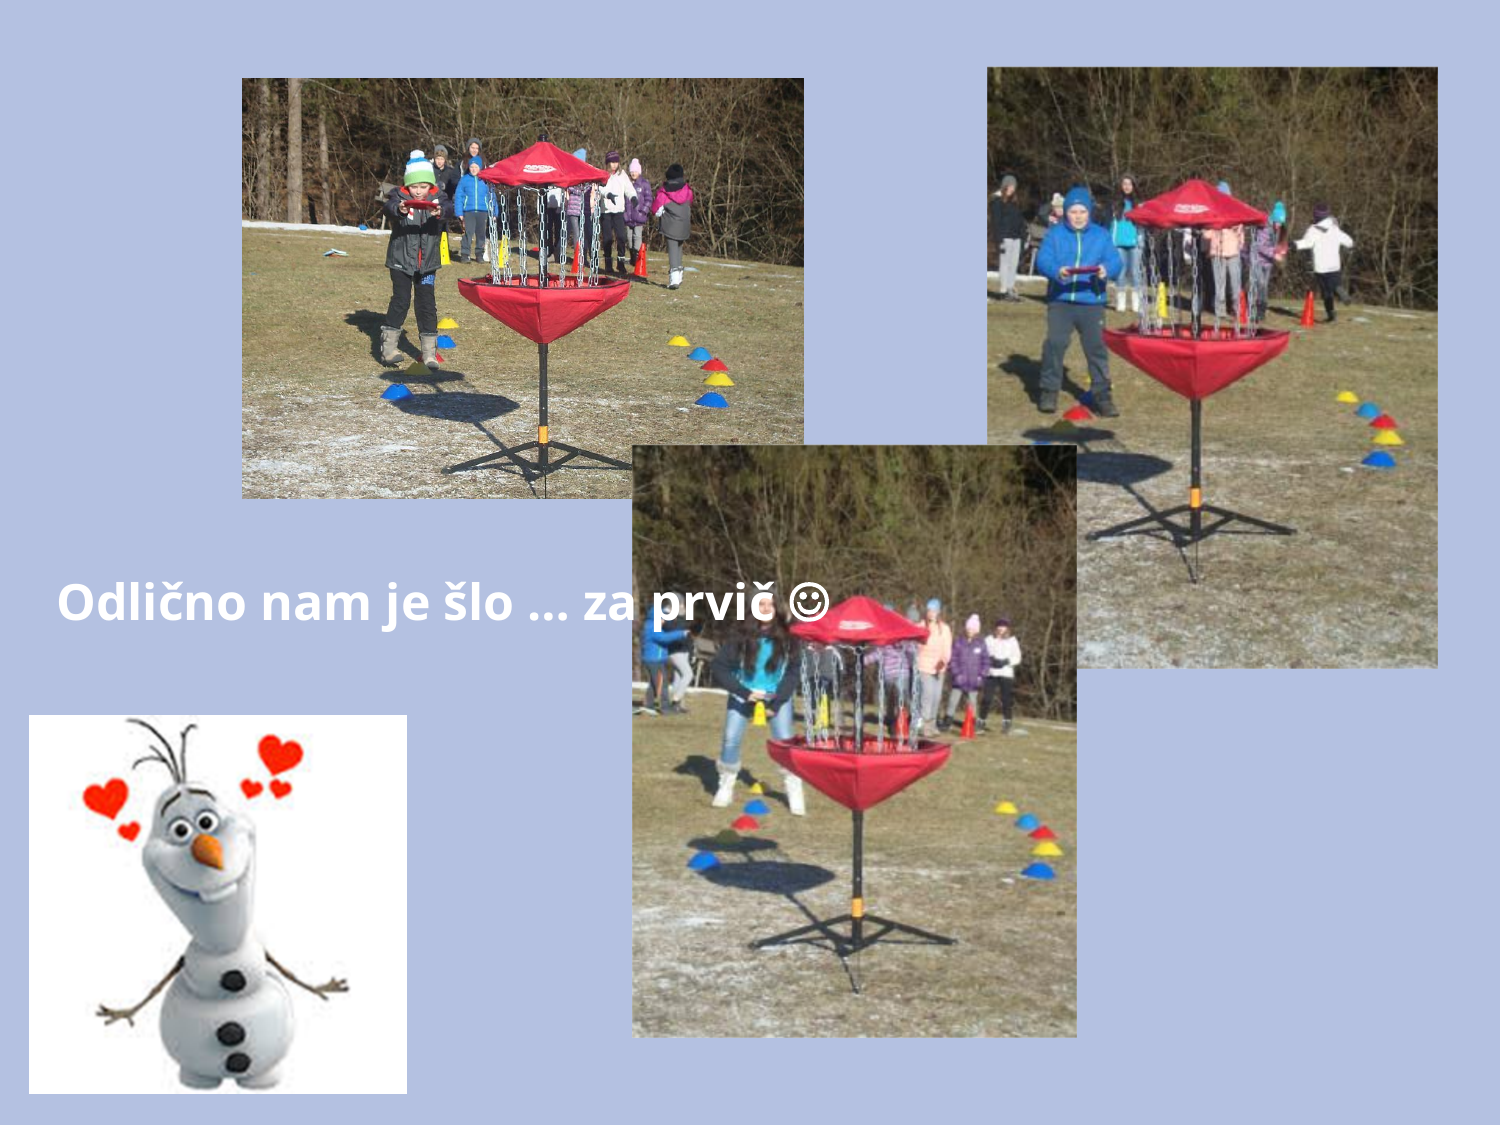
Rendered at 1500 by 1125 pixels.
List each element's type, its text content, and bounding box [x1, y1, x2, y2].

picture [29, 716, 407, 1094]
text_box Odlično nam je šlo … za prvič  [41, 562, 564, 639]
picture [242, 66, 1438, 1038]
